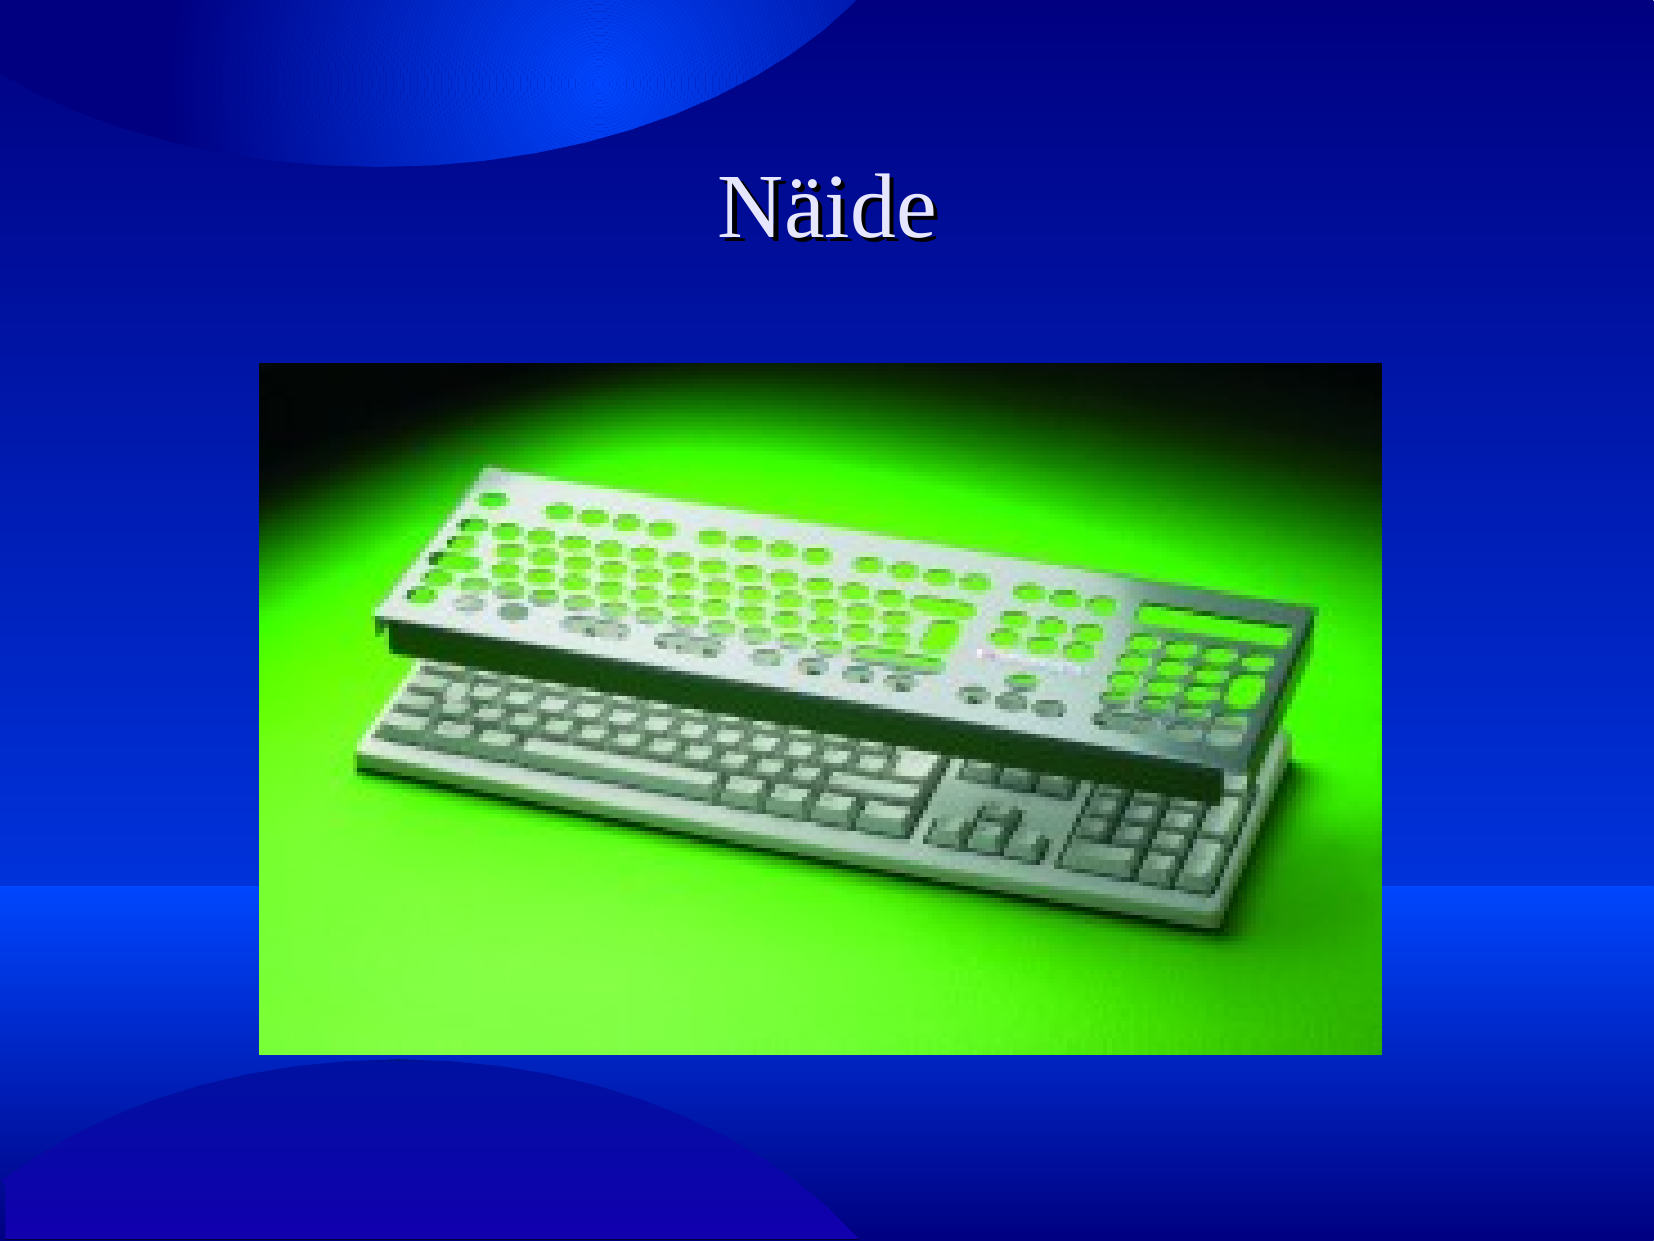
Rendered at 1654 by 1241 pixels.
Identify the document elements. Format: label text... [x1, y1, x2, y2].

title Näide [121, 102, 1534, 311]
picture [259, 363, 1382, 1055]
